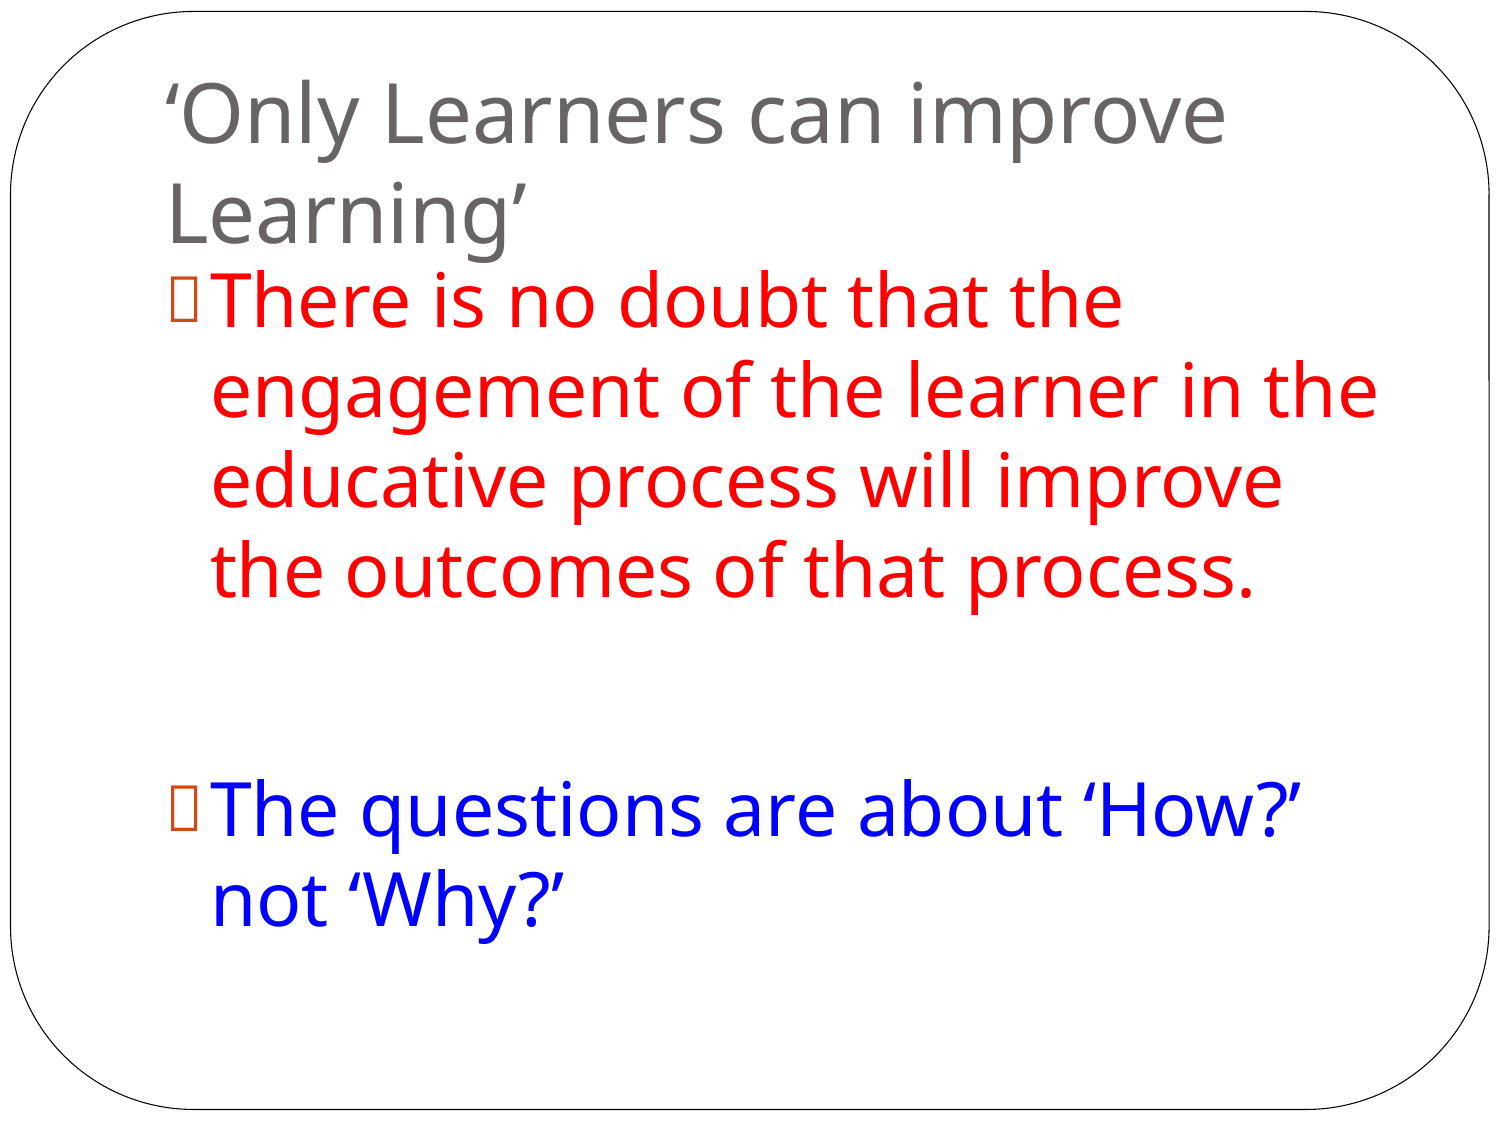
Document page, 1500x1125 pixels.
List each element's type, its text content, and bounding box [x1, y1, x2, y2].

list There is no doubt that the engagement of the learner in the educative process will improve the outcomes of that process. The questions are about ‘How?’ not ‘Why?’ [150, 237, 1425, 1003]
title ‘Only Learners can improve Learning’ [150, 45, 1425, 237]
